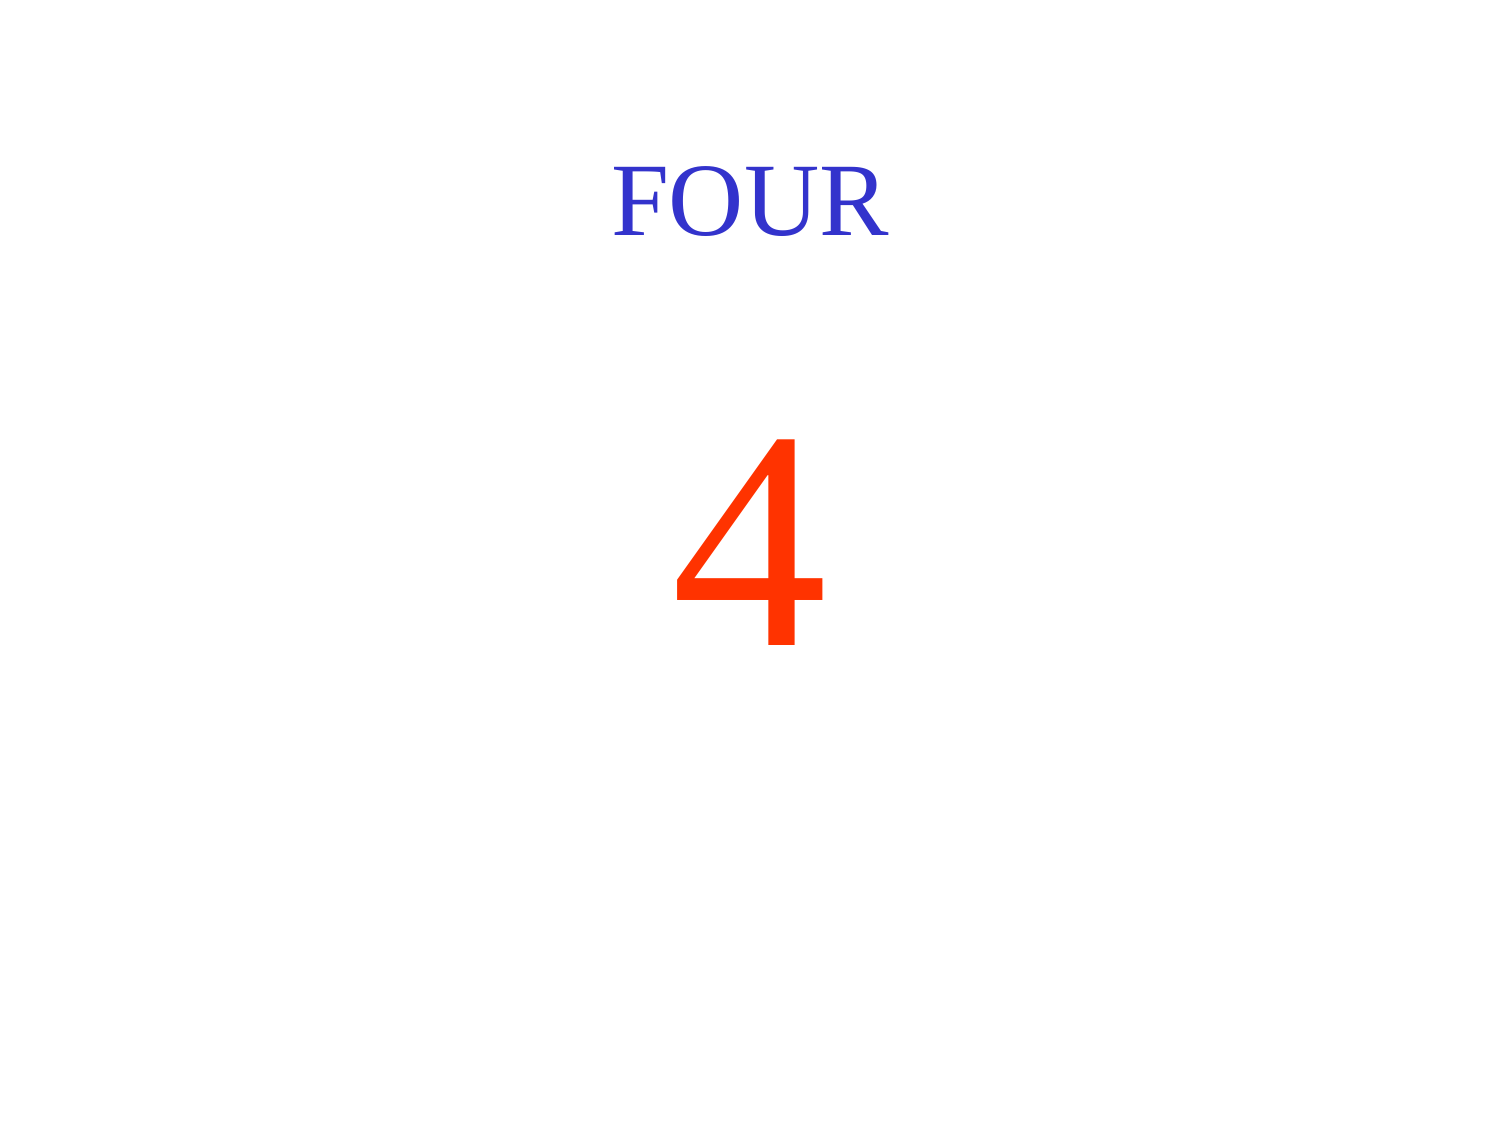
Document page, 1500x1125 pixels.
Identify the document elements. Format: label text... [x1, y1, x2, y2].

title FOUR [112, 99, 1388, 288]
list 4 [112, 324, 1388, 1000]
